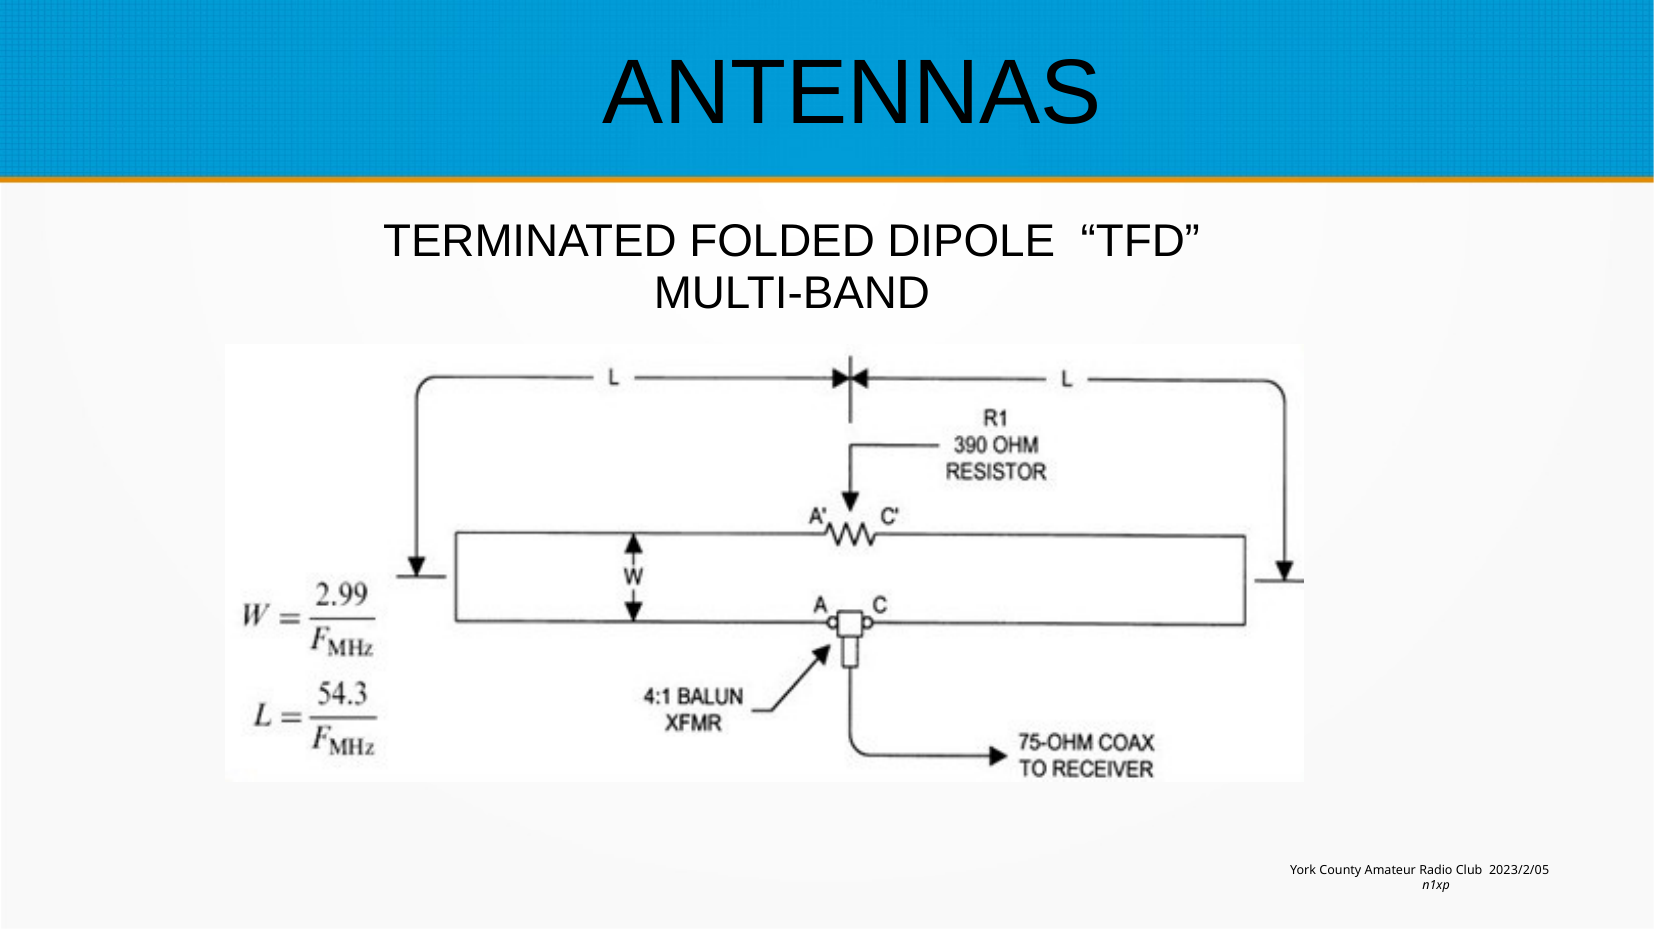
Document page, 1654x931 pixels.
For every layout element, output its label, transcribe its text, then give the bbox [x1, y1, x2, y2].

picture [0, 175, 1654, 931]
text_box ANTENNAS [230, 33, 1475, 151]
text_box York County Amateur Radio Club 2023/2/05 n1xp [1284, 856, 1588, 897]
text_box TERMINATED FOLDED DIPOLE “TFD” MULTI-BAND [289, 207, 1294, 326]
